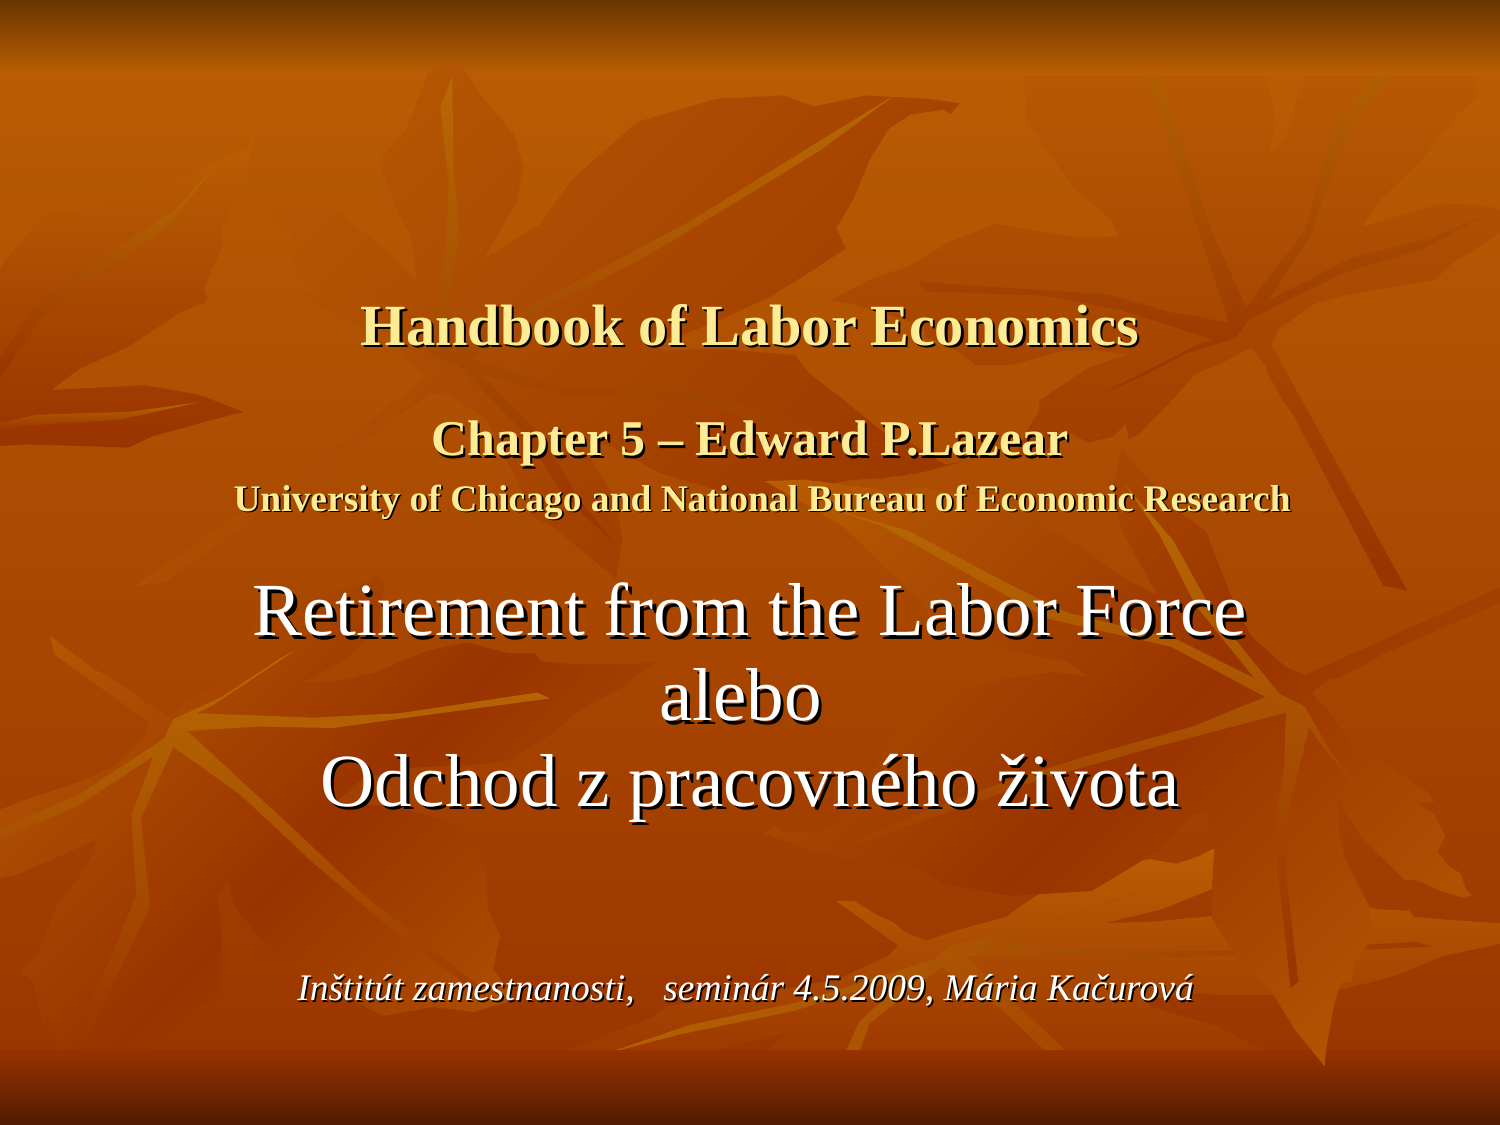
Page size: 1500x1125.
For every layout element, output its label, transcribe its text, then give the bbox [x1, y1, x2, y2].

title Handbook of Labor Economics Chapter 5 – Edward P.Lazear University of Chicago and National Bureau of Economic Research [125, 237, 1401, 538]
subtitle Retirement from the Labor Force alebo Odchod z pracovného života Inštitút zamestnanosti, seminár 4.5.2009, Mária Kačurová [225, 575, 1276, 1076]
